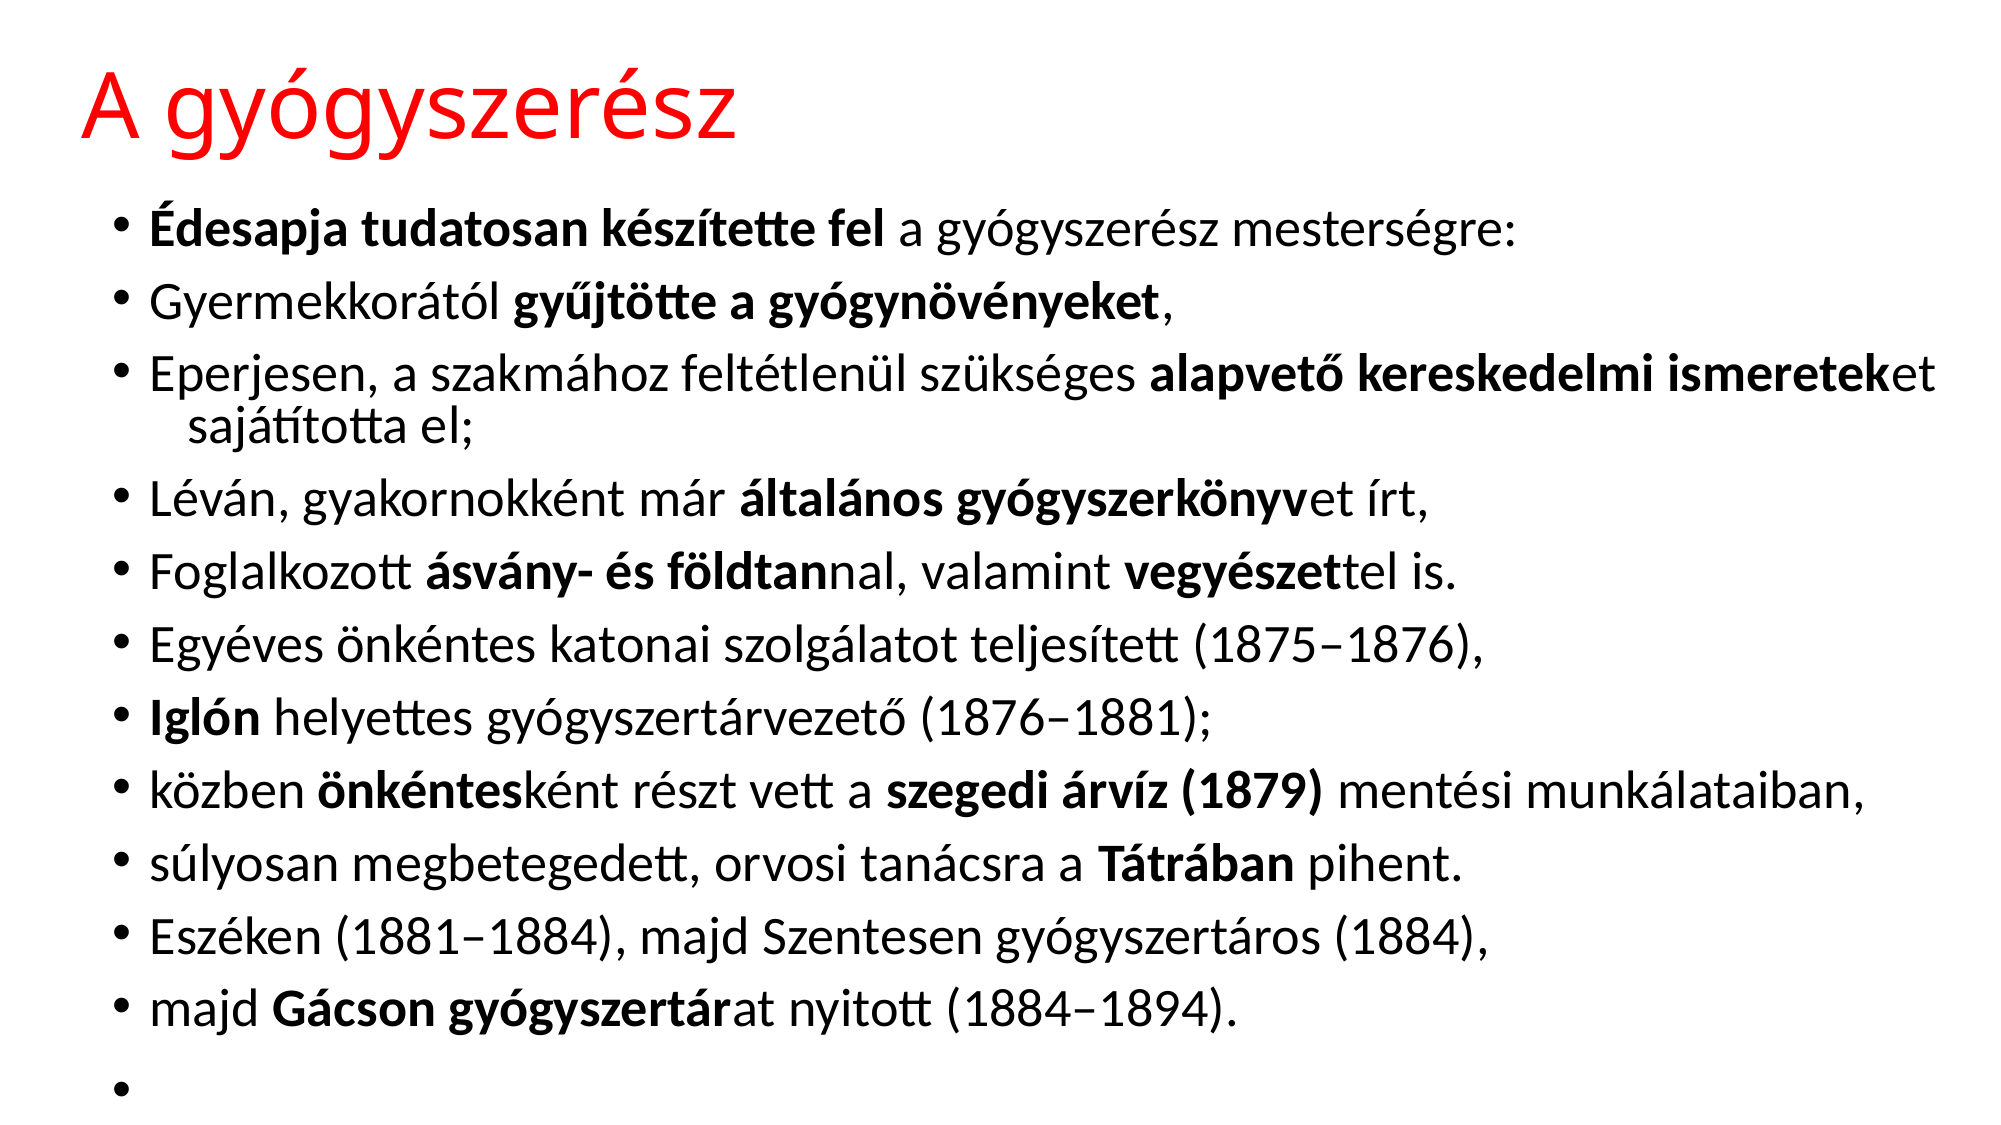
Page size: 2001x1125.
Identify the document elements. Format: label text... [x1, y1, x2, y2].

list Édesapja tudatosan készítette fel a gyógyszerész mesterségre: Gyermekkorától gyűjtötte a gyógynövényeket, Eperjesen, a szakmához feltétlenül szükséges alapvető kereskedelmi ismereteket sajátította el; Léván, gyakornokként már általános gyógyszerkönyvet írt, Foglalkozott ásvány- és földtannal, valamint vegyészettel is. Egyéves önkéntes katonai szolgálatot teljesített (1875–1876), Iglón helyettes gyógyszertárvezető (1876–1881); közben önkéntesként részt vett a szegedi árvíz (1879) mentési munkálataiban, súlyosan megbetegedett, orvosi tanácsra a Tátrában pihent. Eszéken (1881–1884), majd Szentesen gyógyszertáros (1884), majd Gácson gyógyszertárat nyitott (1884–1894). [97, 197, 1955, 1084]
title A gyógyszerész [66, 0, 1792, 218]
